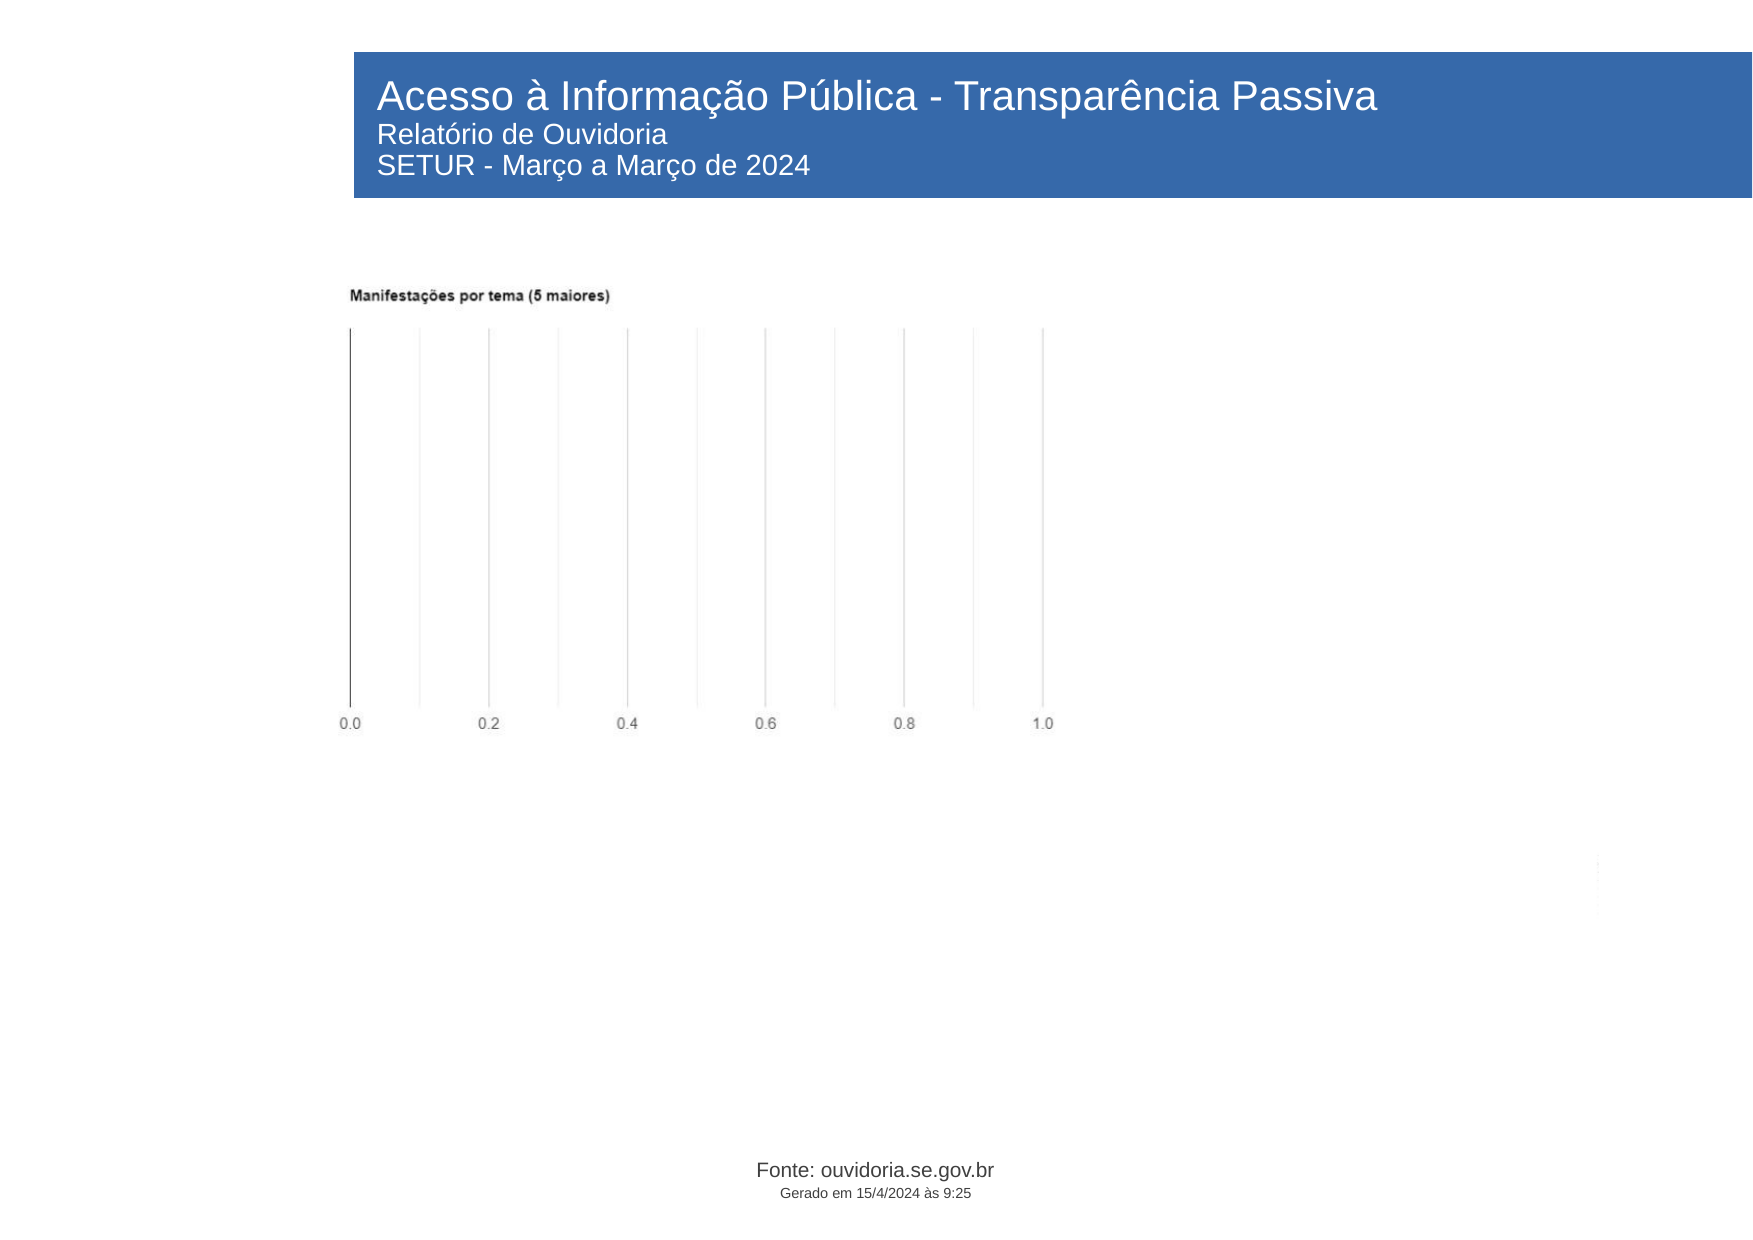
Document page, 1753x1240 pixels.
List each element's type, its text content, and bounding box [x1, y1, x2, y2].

text_box [155, 211, 1599, 1028]
text_box Acesso à Informação Pública - Transparência Passiva Relatório de Ouvidoria SETUR - Março a Março de 2024 [376, 72, 1403, 186]
text_box Fonte: ouvidoria.se.gov.br [756, 1158, 1023, 1188]
text_box [354, 52, 1752, 198]
text_box Gerado em 15/4/2024 às 9:25 [780, 1184, 999, 1208]
